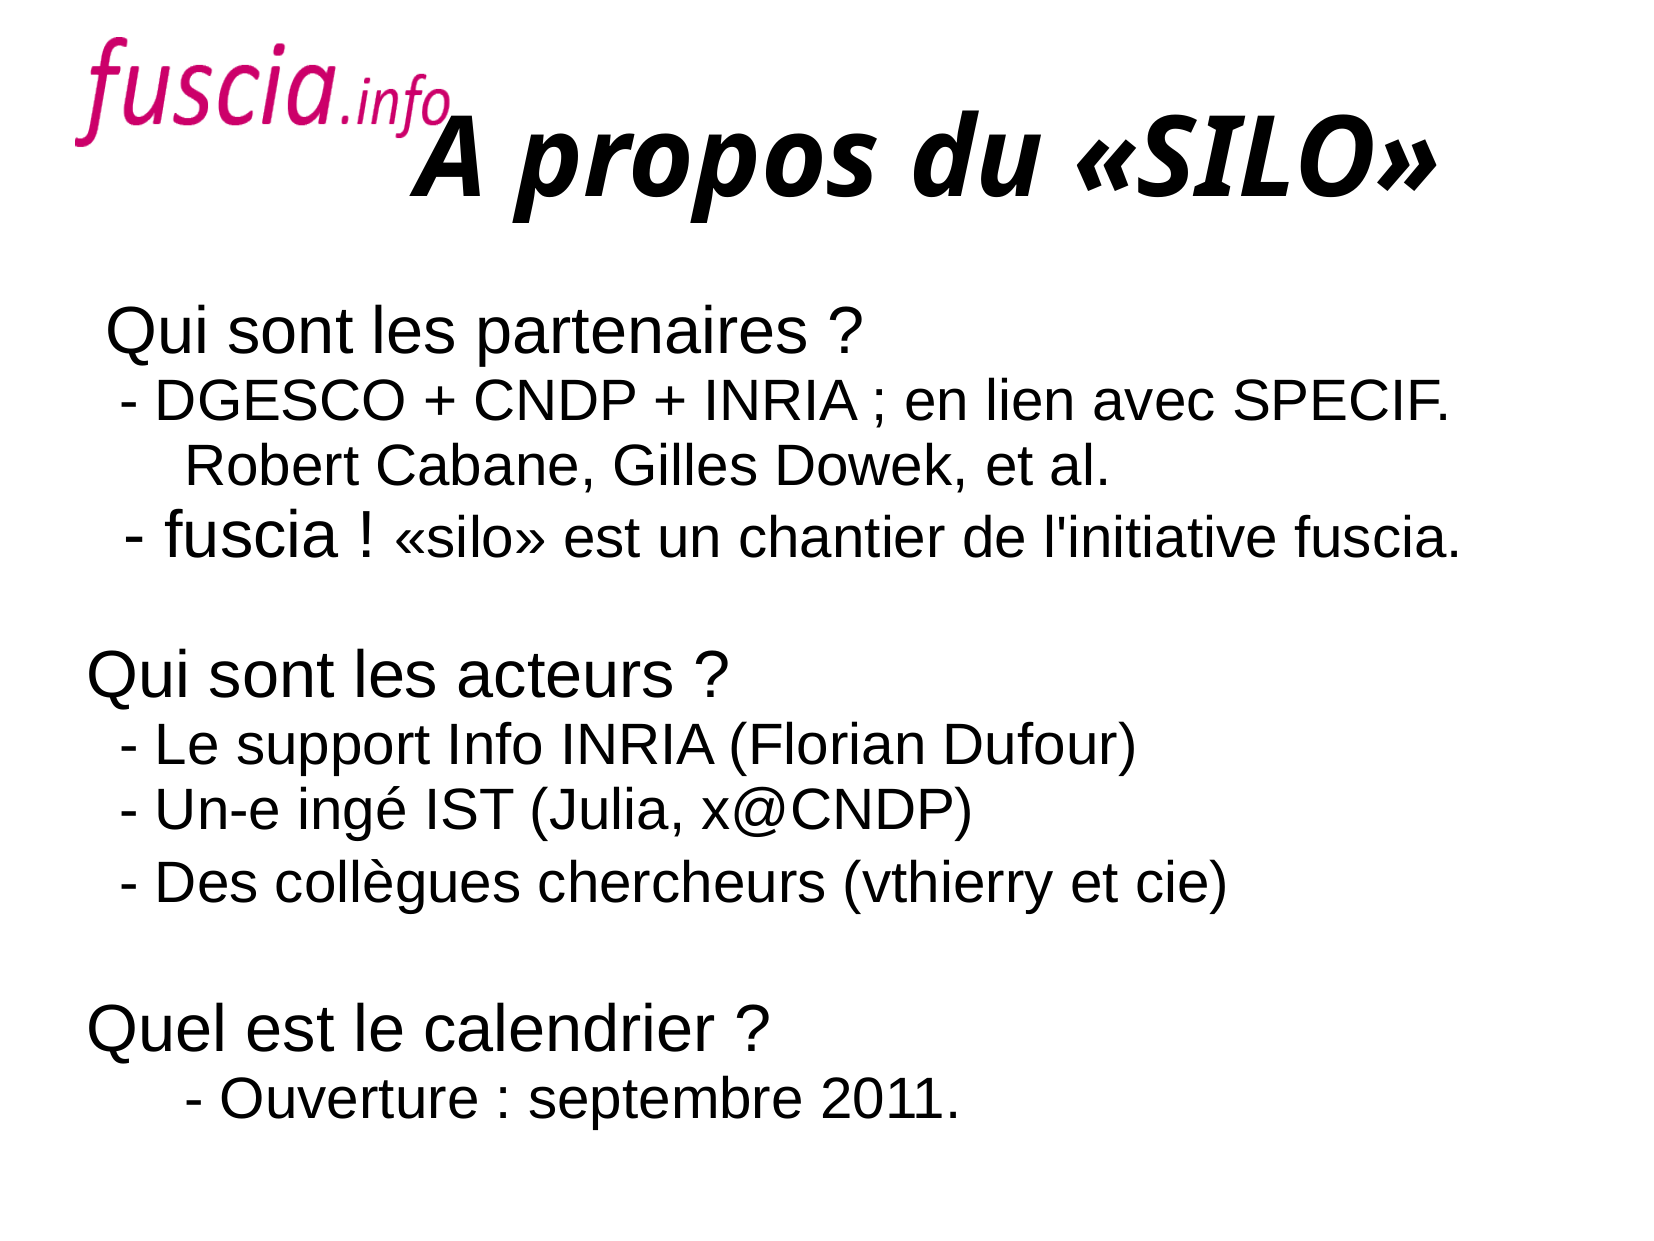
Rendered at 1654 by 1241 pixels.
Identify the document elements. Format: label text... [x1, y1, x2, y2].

subtitle Qui sont les partenaires ? - DGESCO + CNDP + INRIA ; en lien avec SPECIF. Robert Cabane, Gilles Dowek, et al. - fuscia ! «silo» est un chantier de l'initiative fuscia. Qui sont les acteurs ? - Le support Info INRIA (Florian Dufour) - Un-e ingé IST (Julia, x@CNDP) - Des collègues chercheurs (vthierry et cie) Quel est le calendrier ? - Ouverture : septembre 2011. [86, 261, 1613, 1163]
picture [75, 37, 451, 151]
title A propos du «SILO» [82, 56, 1571, 250]
